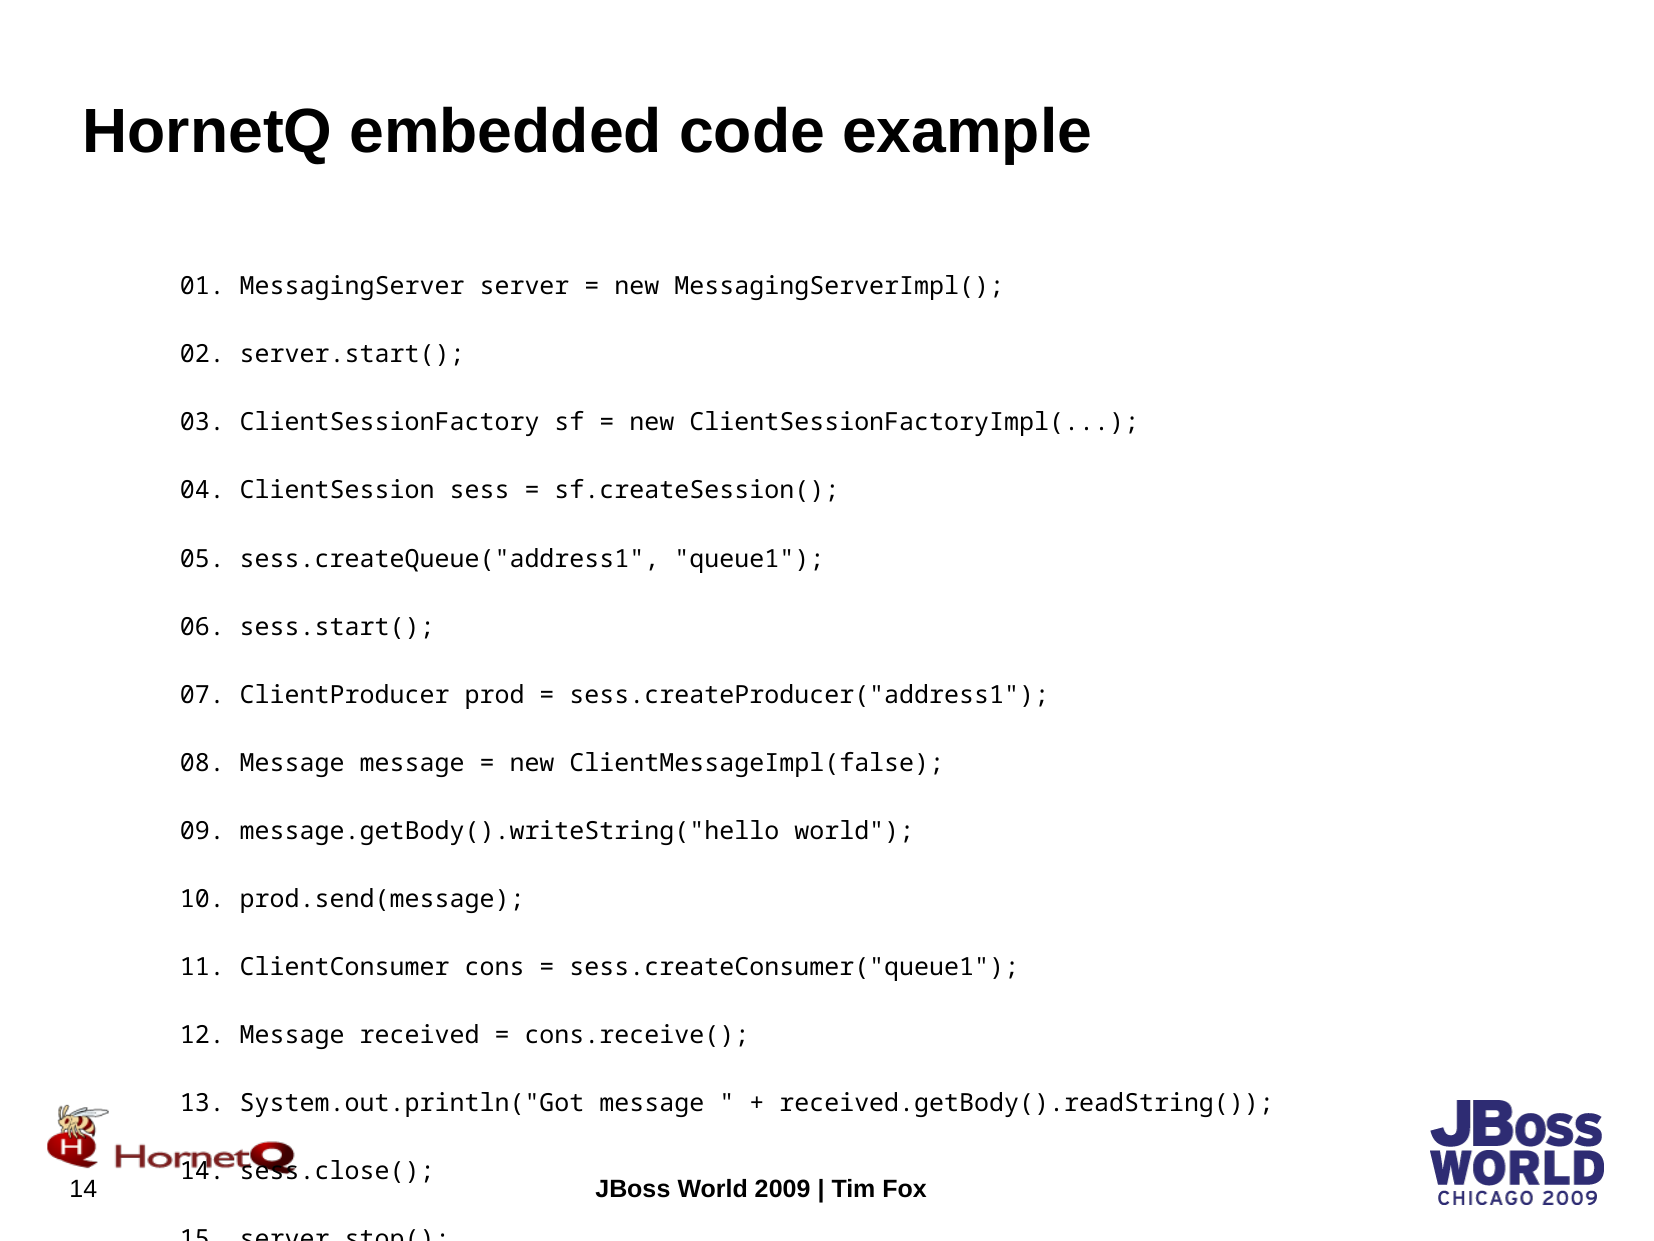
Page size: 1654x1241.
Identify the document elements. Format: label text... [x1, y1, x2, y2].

picture [1430, 1099, 1604, 1212]
text_box 01. MessagingServer server = new MessagingServerImpl(); 02. server.start(); 03. ClientSessionFactory sf = new ClientSessionFactoryImpl(...); 04. ClientSession sess = sf.createSession(); 05. sess.createQueue("address1", "queue1"); 06. sess.start(); 07. ClientProducer prod = sess.createProducer("address1"); 08. Message message = new ClientMessageImpl(false); 09. message.getBody().writeString("hello world"); 10. prod.send(message); 11. ClientConsumer cons = sess.createConsumer("queue1"); 12. Message received = cons.receive(); 13. System.out.println("Got message " + received.getBody().readString()); 14. sess.close(); 15. server.stop(); [75, 260, 1351, 1241]
title HornetQ embedded code example [82, 37, 1571, 226]
picture [46, 1101, 75, 1177]
